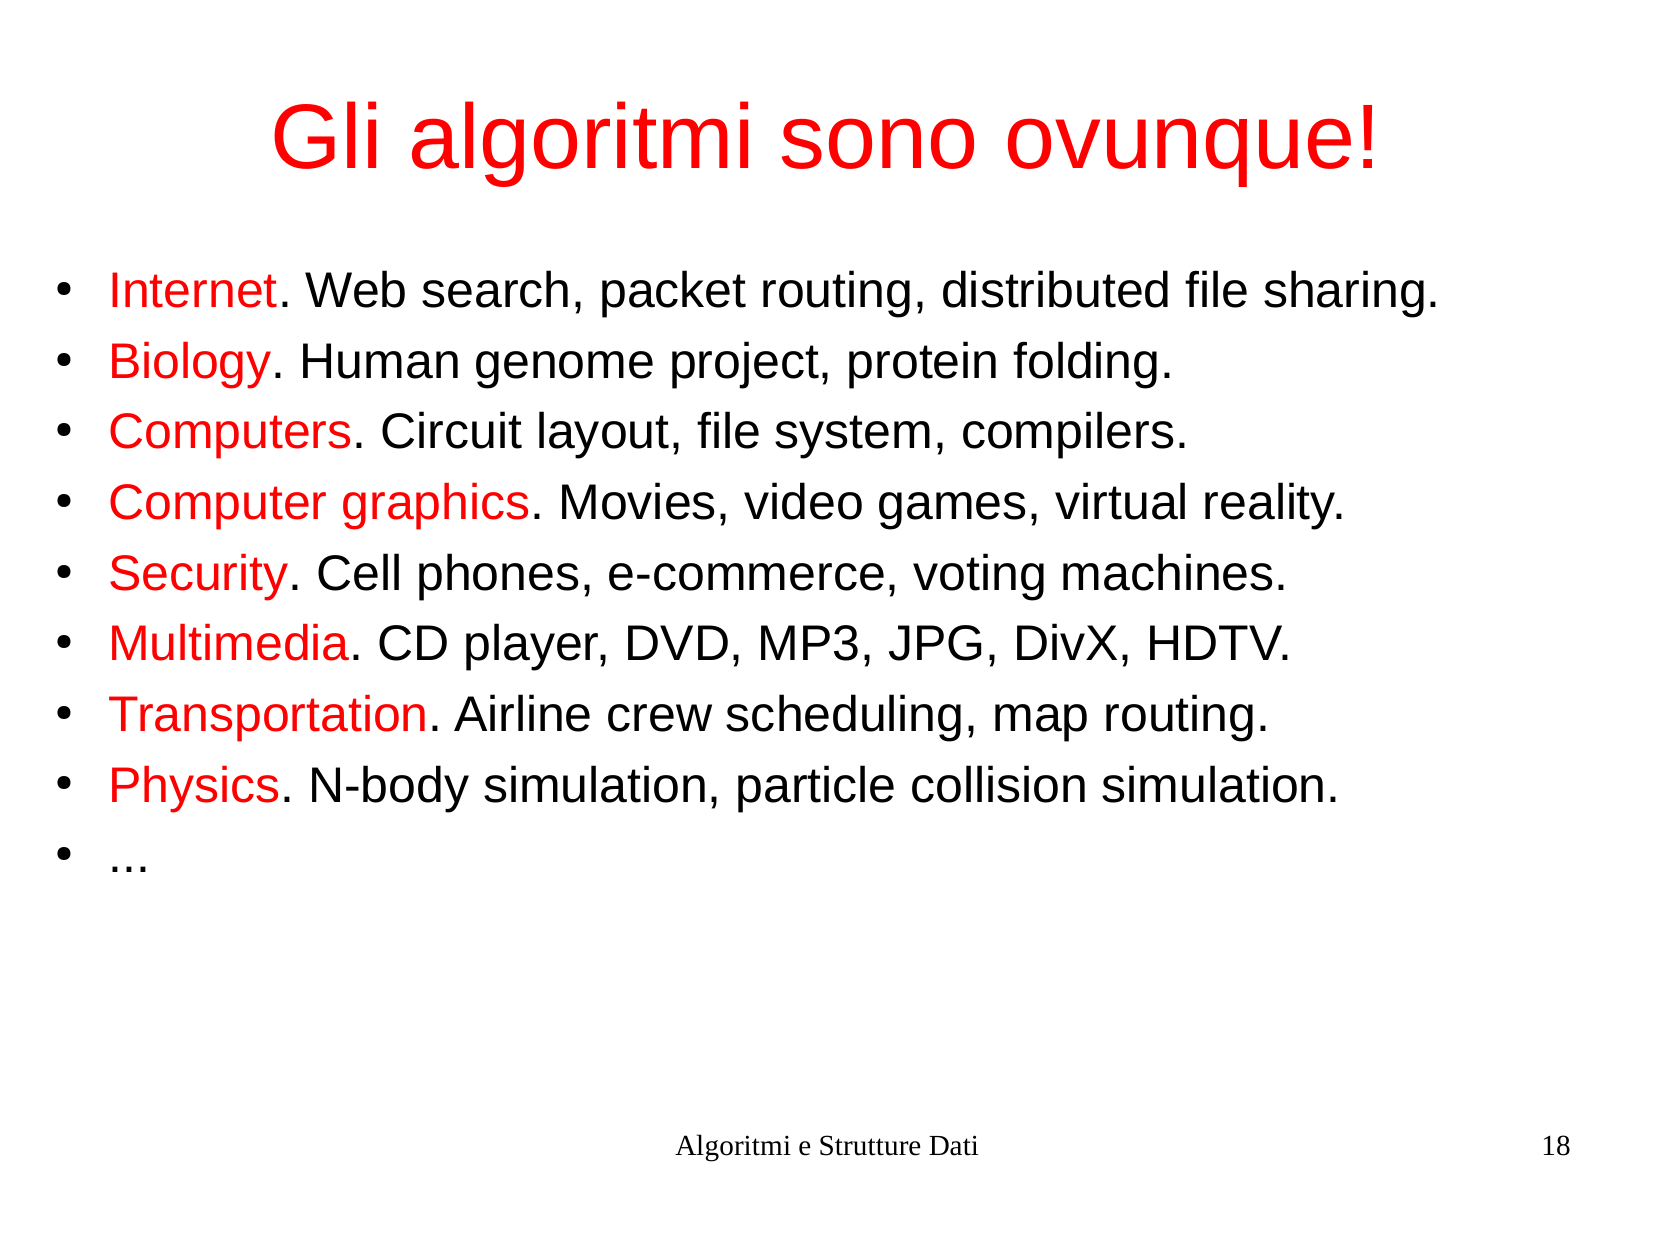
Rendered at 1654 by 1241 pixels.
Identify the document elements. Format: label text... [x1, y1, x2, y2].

title Gli algoritmi sono ovunque! [82, 49, 1571, 226]
list Internet. Web search, packet routing, distributed file sharing. Biology. Human genome project, protein folding. Computers. Circuit layout, file system, compilers. Computer graphics. Movies, video games, virtual reality. Security. Cell phones, e-commerce, voting machines. Multimedia. CD player, DVD, MP3, JPG, DivX, HDTV. Transportation. Airline crew scheduling, map routing. Physics. N-body simulation, particle collision simulation. ... [37, 262, 1613, 1109]
